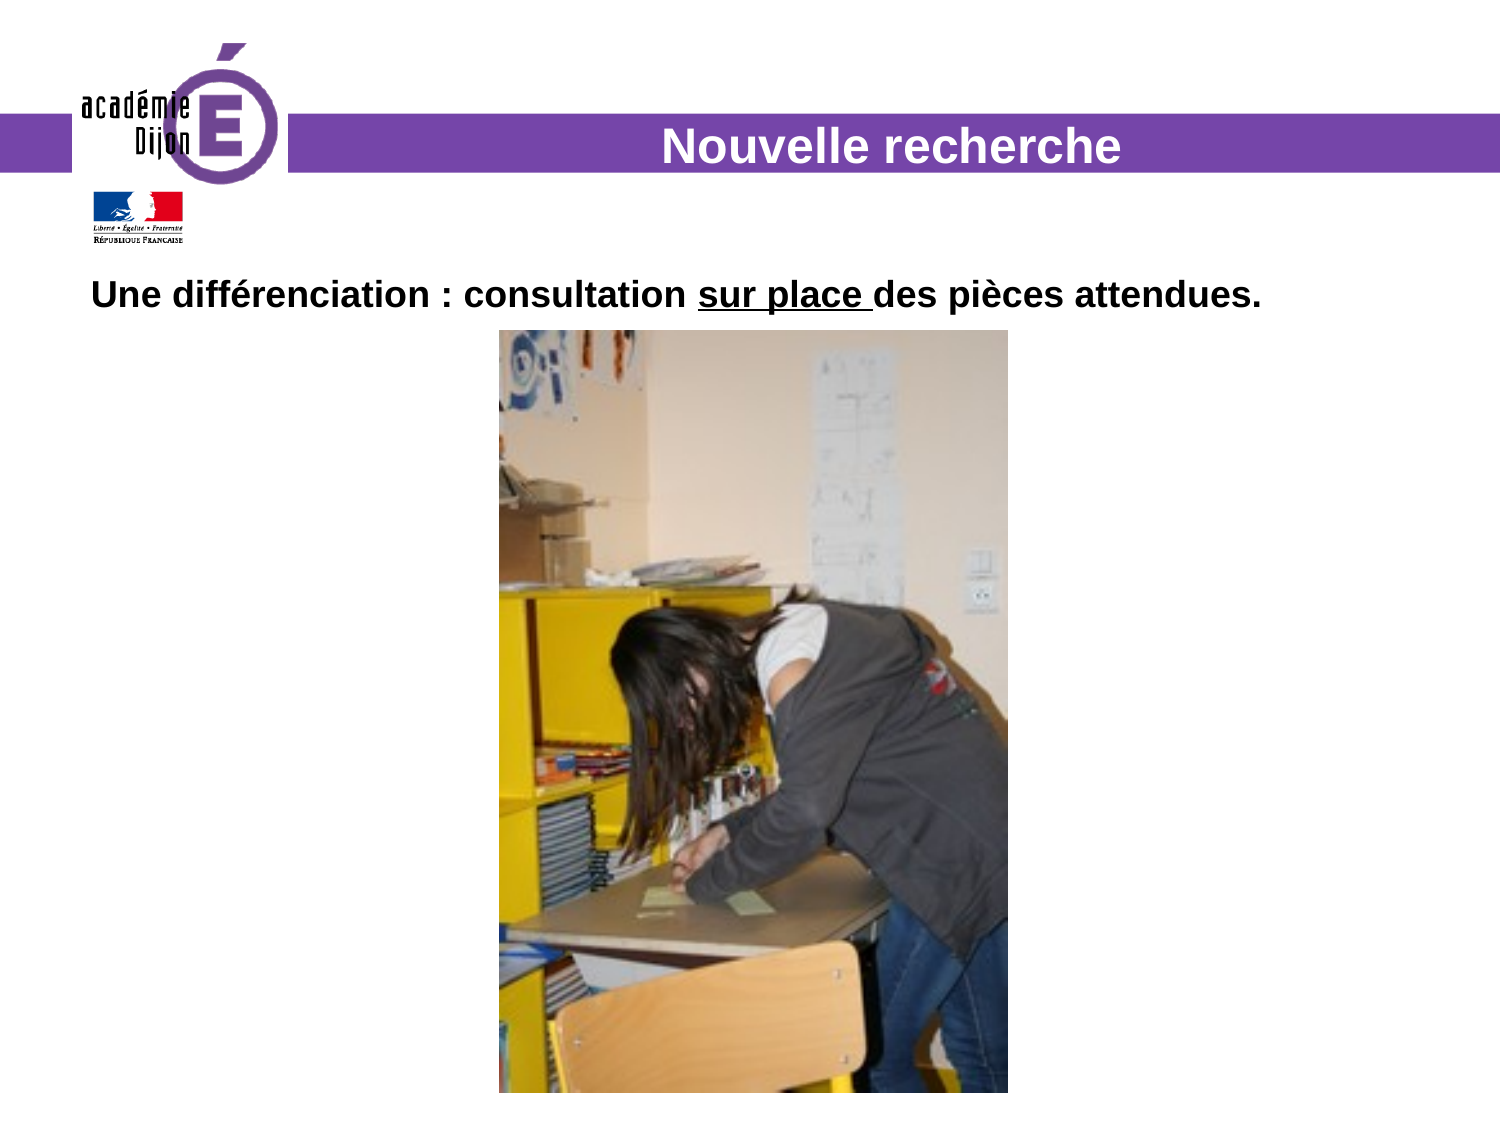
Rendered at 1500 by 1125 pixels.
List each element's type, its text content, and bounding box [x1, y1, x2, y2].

title Nouvelle recherche [360, 106, 1425, 178]
picture [82, 43, 278, 243]
list Une différenciation : consultation sur place des pièces attendues. [75, 262, 1425, 1005]
picture [499, 330, 1008, 1093]
